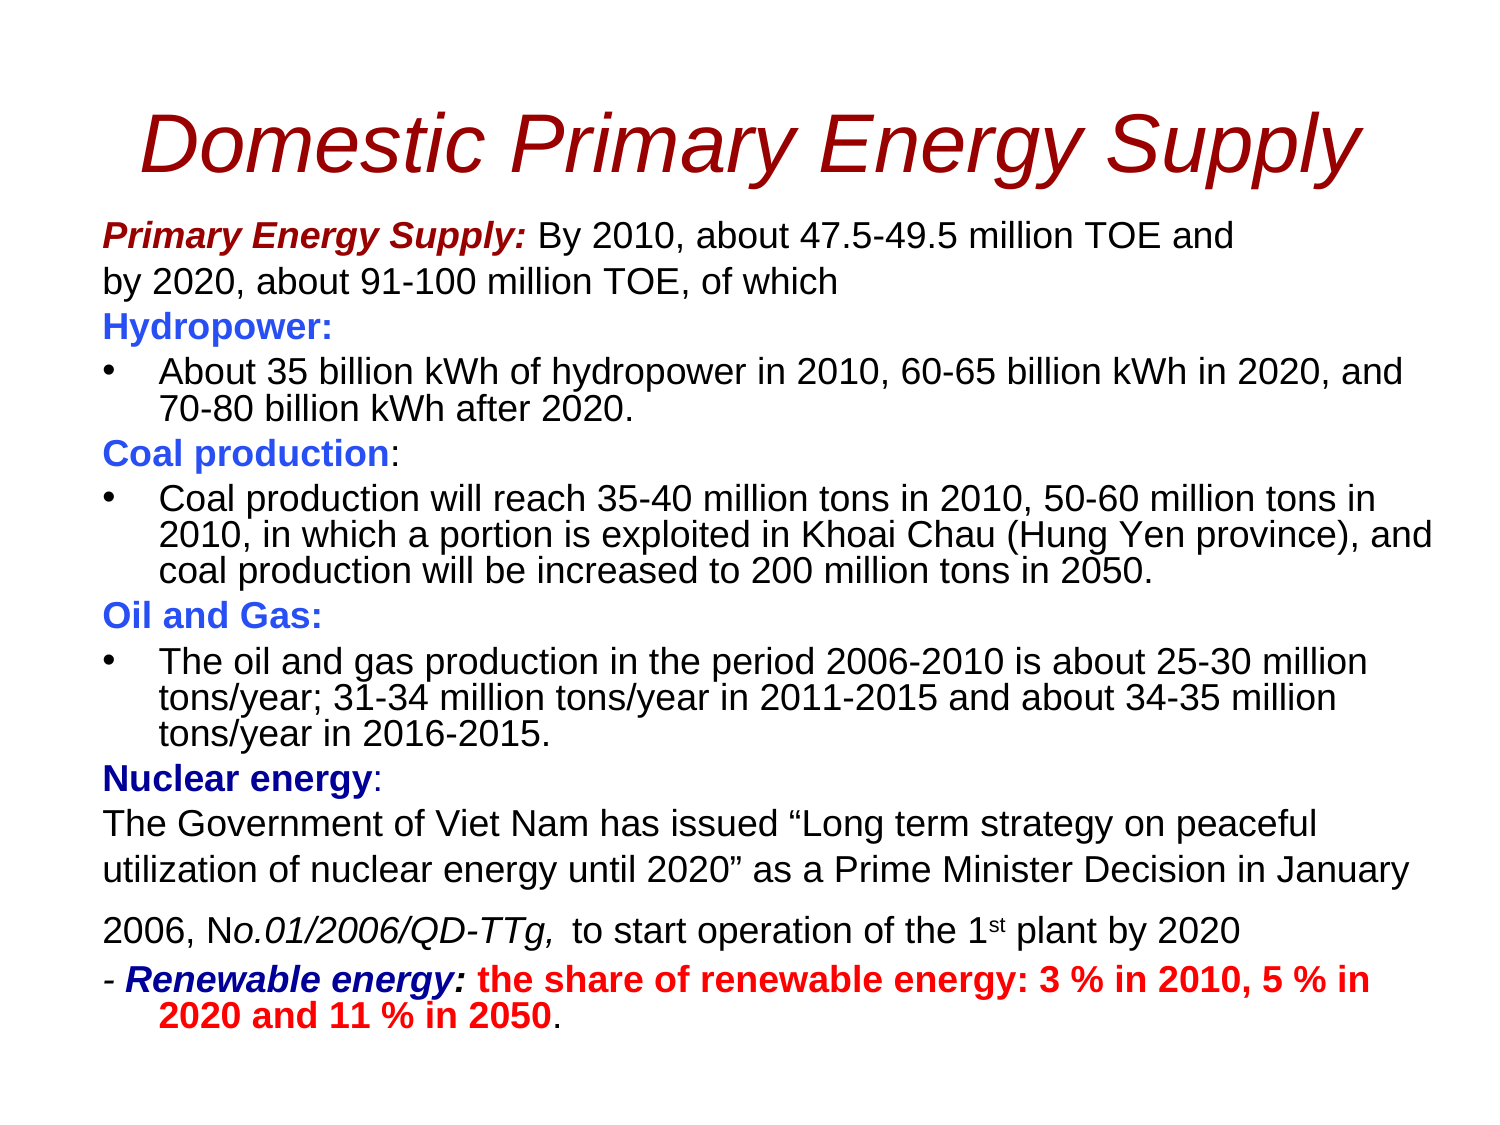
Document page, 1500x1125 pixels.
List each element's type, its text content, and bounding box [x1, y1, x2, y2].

list Primary Energy Supply: By 2010, about 47.5-49.5 million TOE and by 2020, about 91-100 million TOE, of which Hydropower: About 35 billion kWh of hydropower in 2010, 60-65 billion kWh in 2020, and 70-80 billion kWh after 2020. Coal production: Coal production will reach 35-40 million tons in 2010, 50-60 million tons in 2010, in which a portion is exploited in Khoai Chau (Hung Yen province), and coal production will be increased to 200 million tons in 2050. Oil and Gas: The oil and gas production in the period 2006-2010 is about 25-30 million tons/year; 31-34 million tons/year in 2011-2015 and about 34-35 million tons/year in 2016-2015. Nuclear energy: The Government of Viet Nam has issued “Long term strategy on peaceful utilization of nuclear energy until 2020” as a Prime Minister Decision in January 2006, No.01/2006/QD-TTg, to start operation of the 1st plant by 2020 - Renewable energy: the share of renewable energy: 3 % in 2010, 5 % in 2020 and 11 % in 2050. [87, 212, 1463, 1125]
title Domestic Primary Energy Supply [75, 45, 1426, 233]
